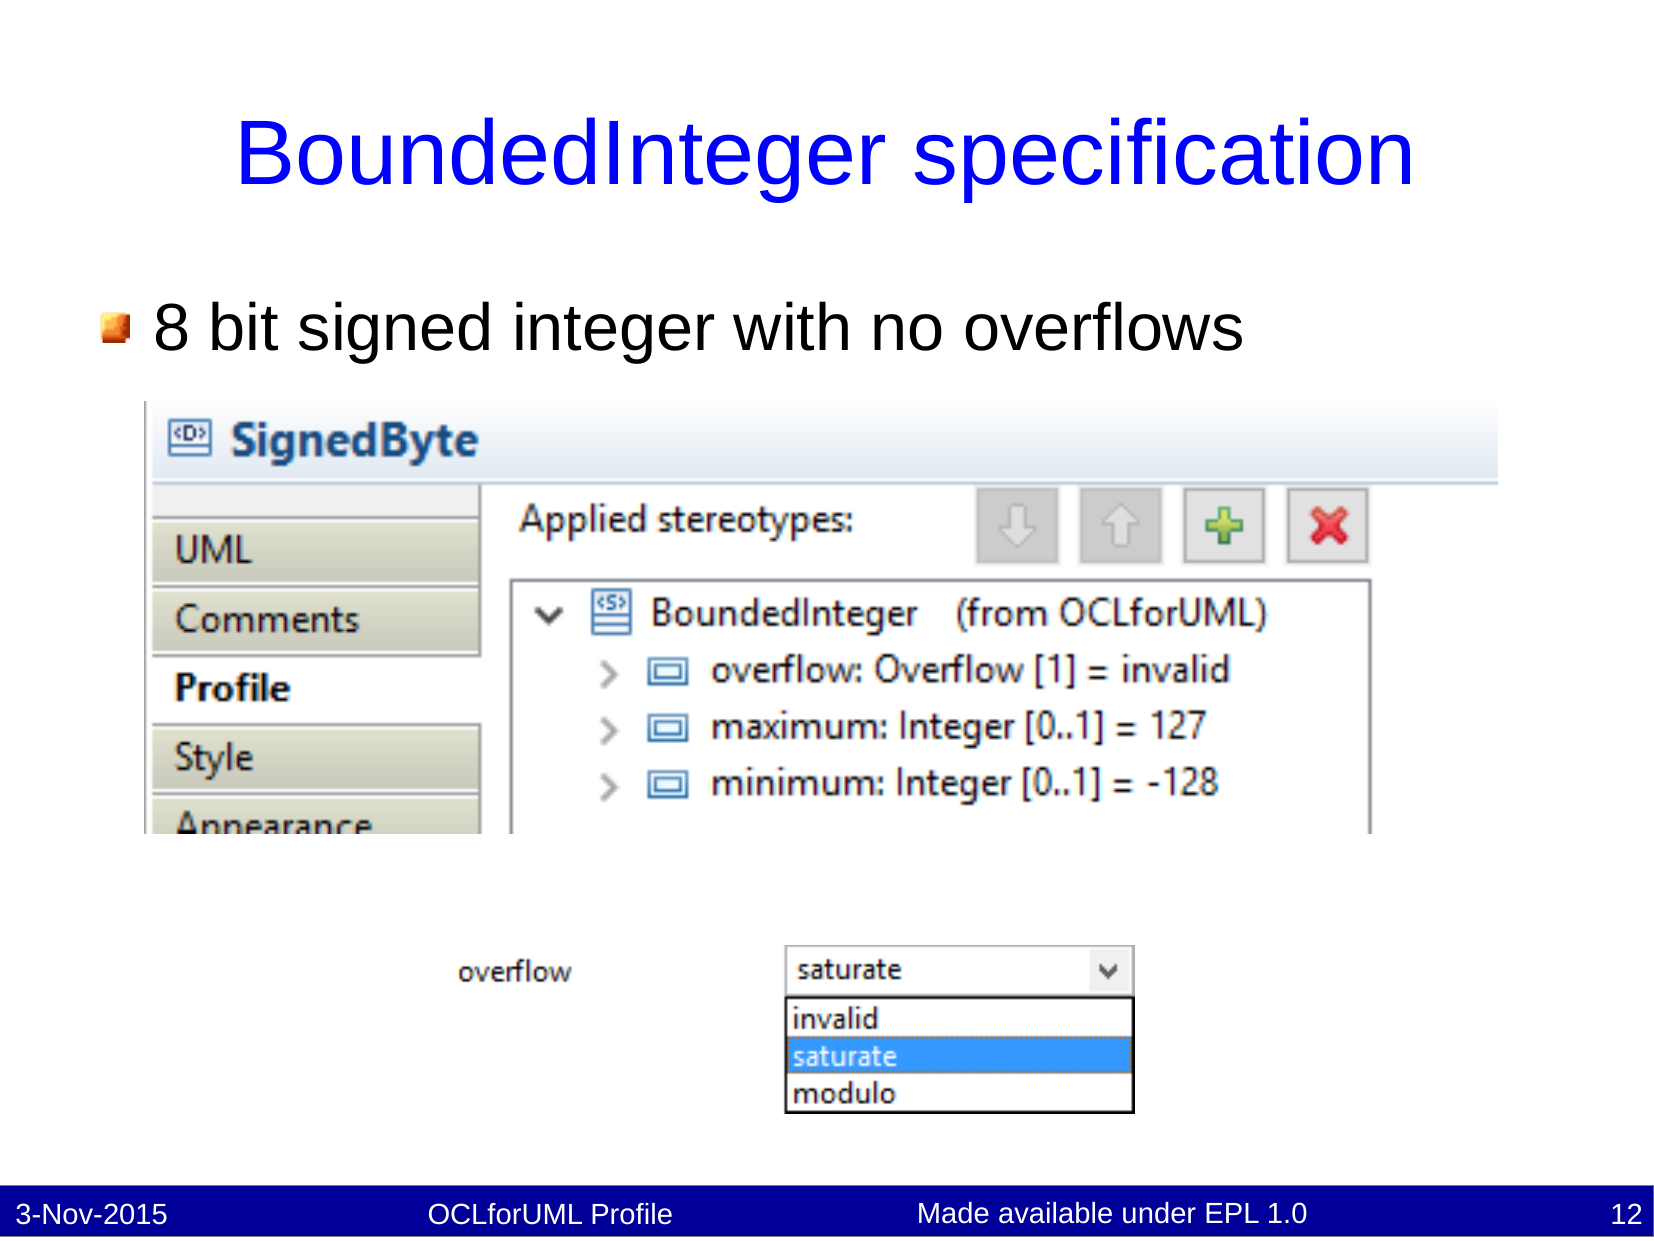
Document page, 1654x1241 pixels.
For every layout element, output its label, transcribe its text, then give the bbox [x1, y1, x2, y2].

picture [144, 401, 1498, 834]
list 8 bit signed integer with no overflows [82, 290, 1571, 1010]
title BoundedInteger specification [82, 49, 1571, 257]
picture [458, 945, 1135, 1114]
